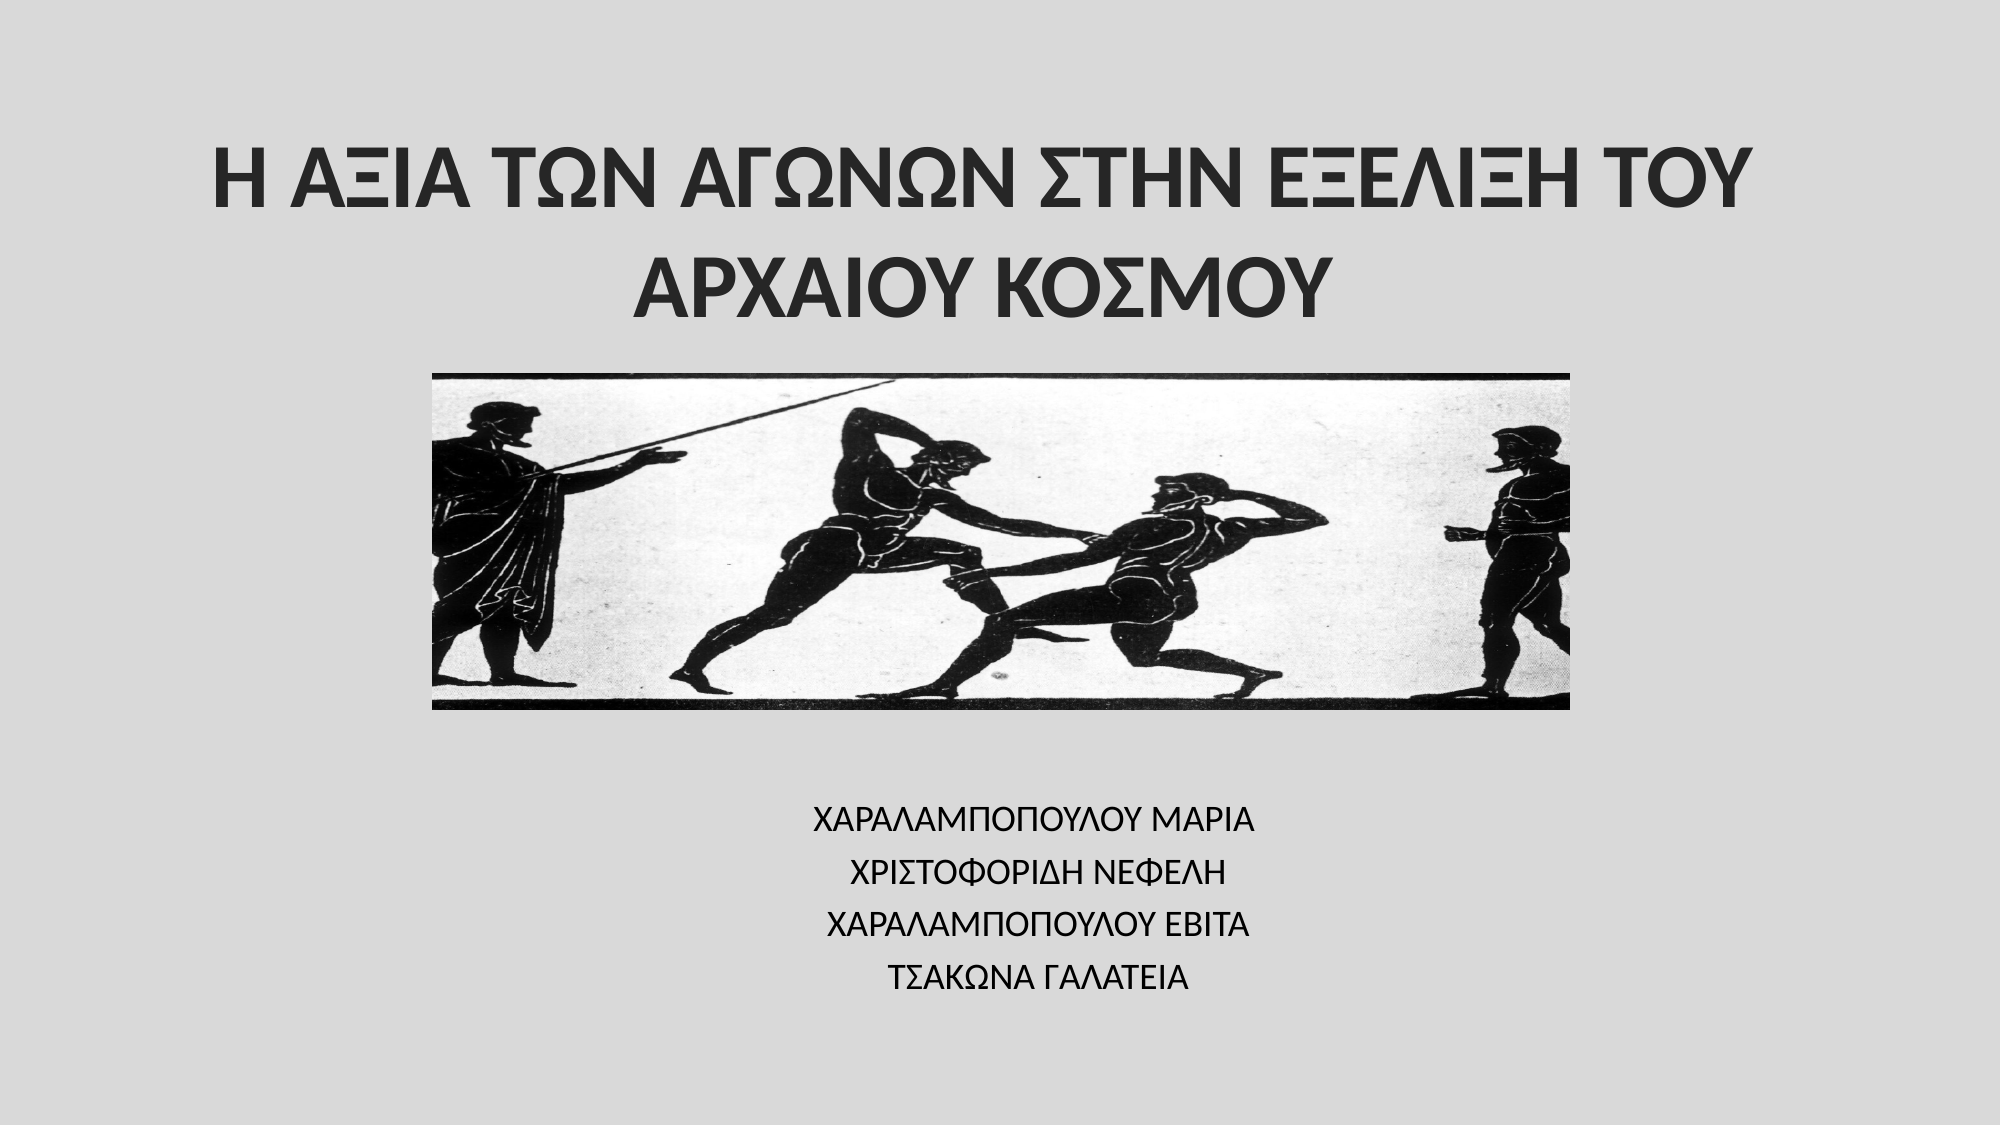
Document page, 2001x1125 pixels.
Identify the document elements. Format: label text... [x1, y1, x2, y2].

subtitle ΧΑΡΑΛΑΜΠΟΠΟΥΛΟΥ ΜΑΡΙΑ ΧΡΙΣΤΟΦΟΡΙΔΗ ΝΕΦΕΛΗ ΧΑΡΑΛΑΜΠΟΠΟΥΛΟΥ ΕΒΙΤΑ ΤΣΑΚΩΝΑ ΓΑΛΑΤΕΙΑ [338, 786, 1739, 1012]
title Η ΑΞΙΑ ΤΩΝ ΑΓΩΝΩΝ ΣΤΗΝ ΕΞΕΛΙΞΗ ΤΟΥ ΑΡΧΑΙΟΥ ΚΟΣΜΟΥ [133, 78, 1834, 374]
picture [432, 373, 1570, 710]
